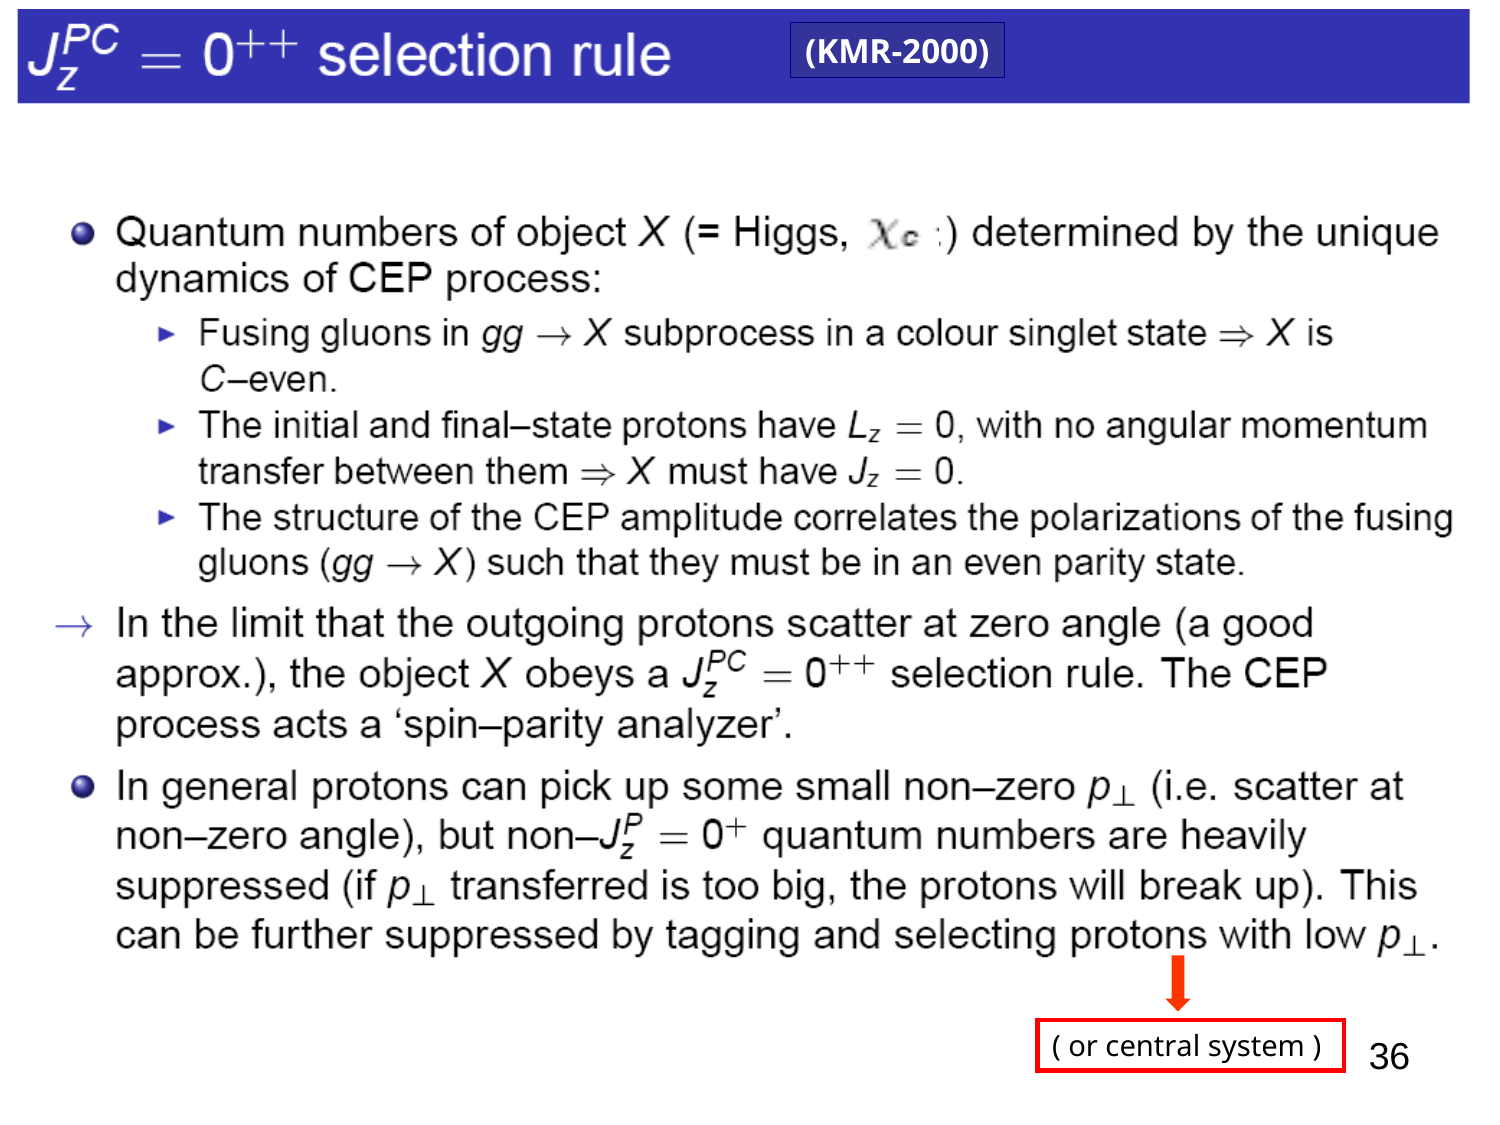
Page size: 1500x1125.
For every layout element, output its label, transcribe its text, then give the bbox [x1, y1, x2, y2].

text_box <number> [1074, 1024, 1426, 1103]
text_box (KMR-2000) [790, 22, 1005, 78]
text_box ( or central system ) [1037, 1020, 1344, 1071]
text_box [1165, 955, 1191, 1012]
picture [17, 9, 1470, 1024]
